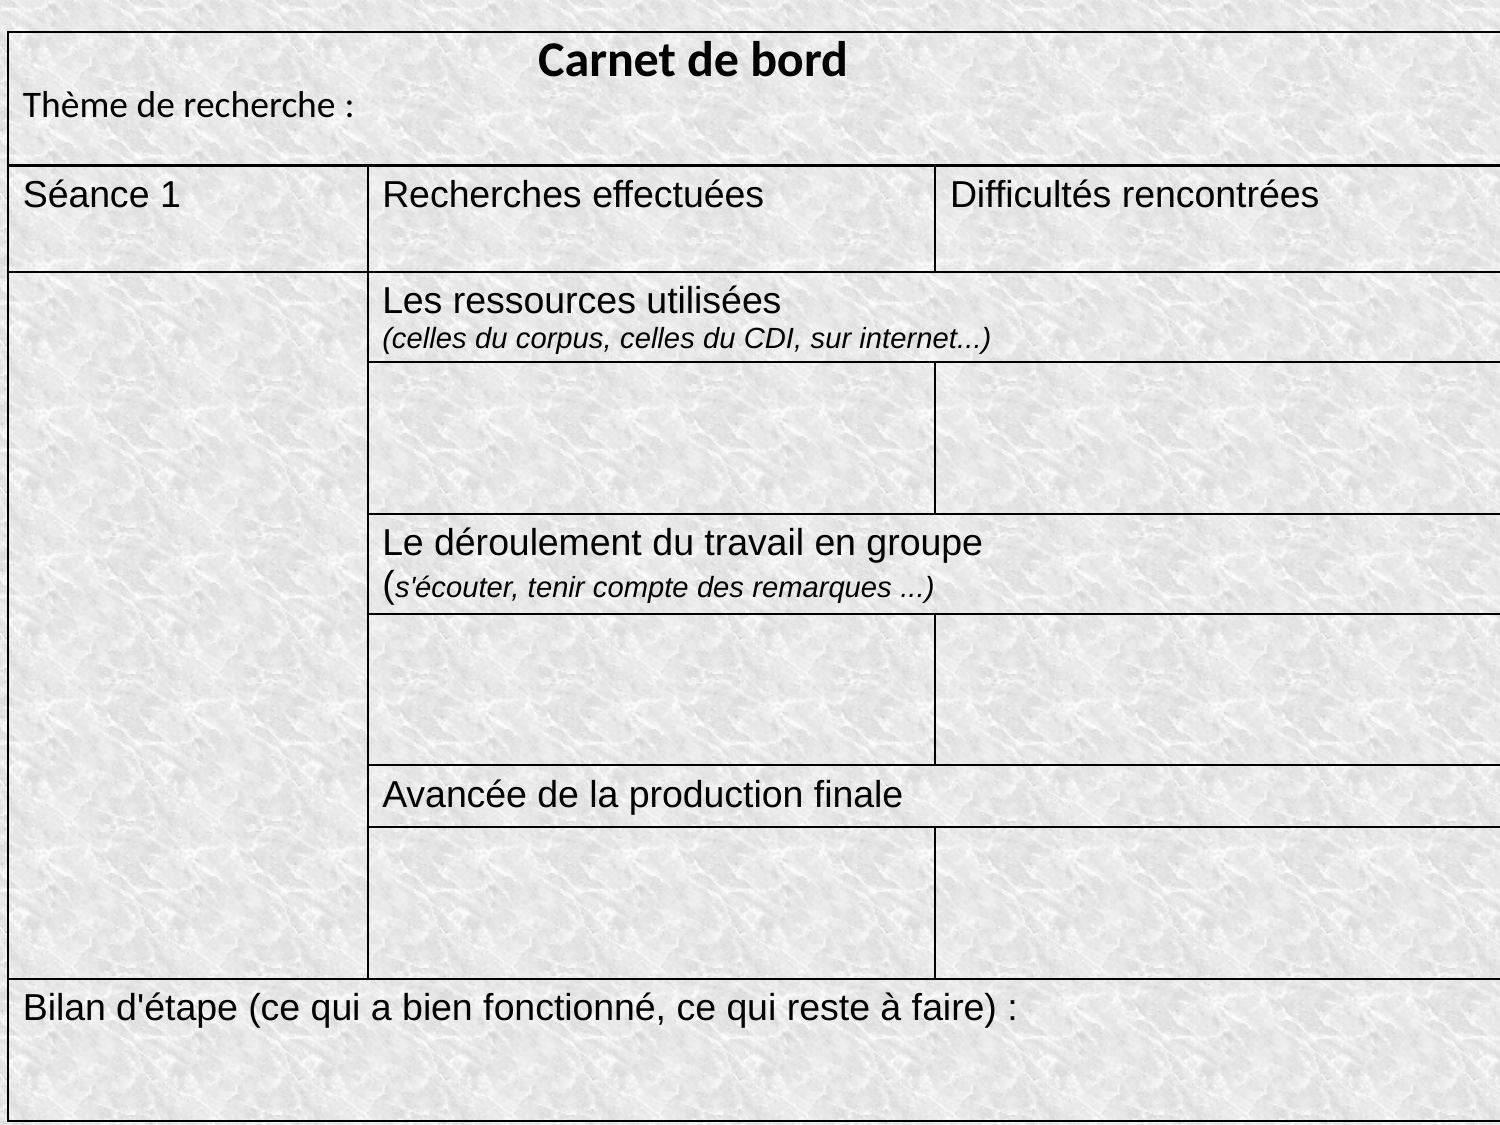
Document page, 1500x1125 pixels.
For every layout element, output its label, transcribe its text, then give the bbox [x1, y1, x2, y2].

table_cell Avancée de la production finale [369, 766, 1500, 826]
table_cell [369, 828, 934, 978]
table_cell Les ressources utilisées (celles du corpus, celles du CDI, sur internet...) [369, 273, 1500, 361]
table_cell [369, 615, 934, 764]
table_cell Recherches effectuées [369, 167, 934, 271]
table_header Carnet de bord Thème de recherche : [9, 33, 1500, 164]
table_cell [9, 273, 367, 978]
picture [0, 0, 1500, 1125]
table_cell [936, 828, 1500, 978]
table_cell Difficultés rencontrées [936, 167, 1500, 271]
table_cell Bilan d'étape (ce qui a bien fonctionné, ce qui reste à faire) : [9, 980, 1500, 1120]
table_cell Séance 1 [9, 167, 367, 271]
table_cell [936, 615, 1500, 764]
table_cell [369, 363, 934, 513]
table_cell [936, 363, 1500, 513]
table_cell Le déroulement du travail en groupe (s'écouter, tenir compte des remarques ...) [369, 515, 1500, 613]
